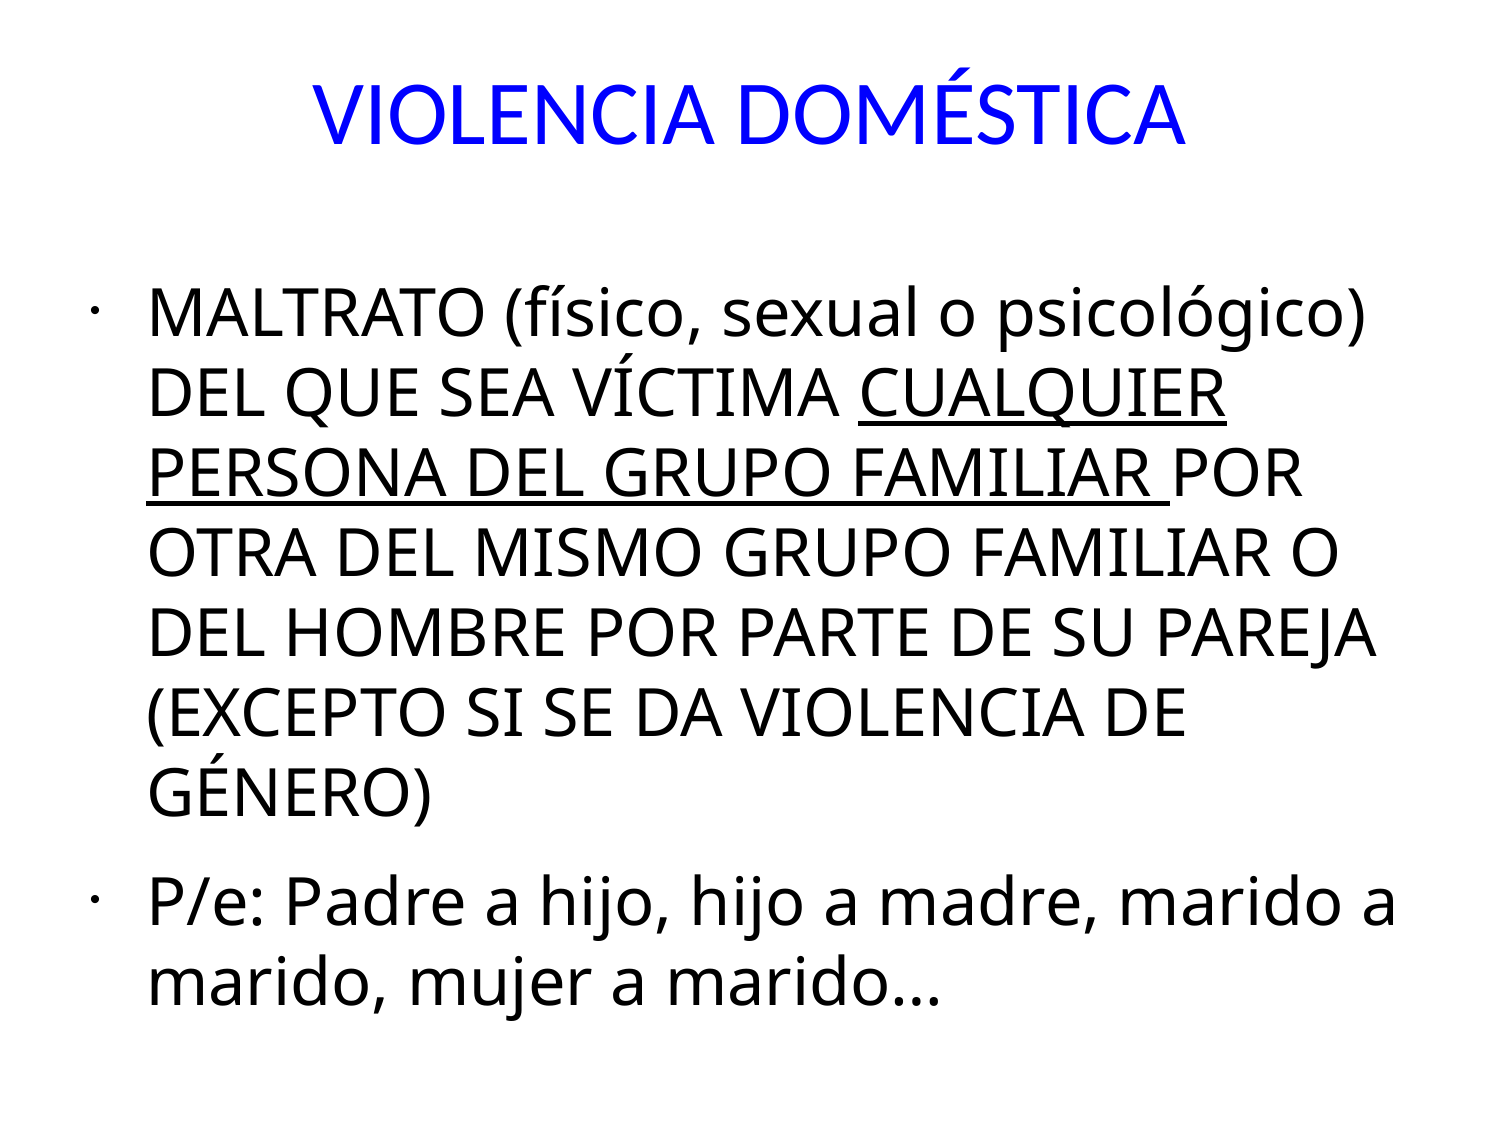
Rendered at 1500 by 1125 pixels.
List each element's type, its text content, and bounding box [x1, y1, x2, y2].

title VIOLENCIA DOMÉSTICA [75, 45, 1425, 233]
list MALTRATO (físico, sexual o psicológico) DEL QUE SEA VÍCTIMA CUALQUIER PERSONA DEL GRUPO FAMILIAR POR OTRA DEL MISMO GRUPO FAMILIAR O DEL HOMBRE POR PARTE DE SU PAREJA (EXCEPTO SI SE DA VIOLENCIA DE GÉNERO) P/e: Padre a hijo, hijo a madre, marido a marido, mujer a marido… [75, 262, 1425, 1005]
